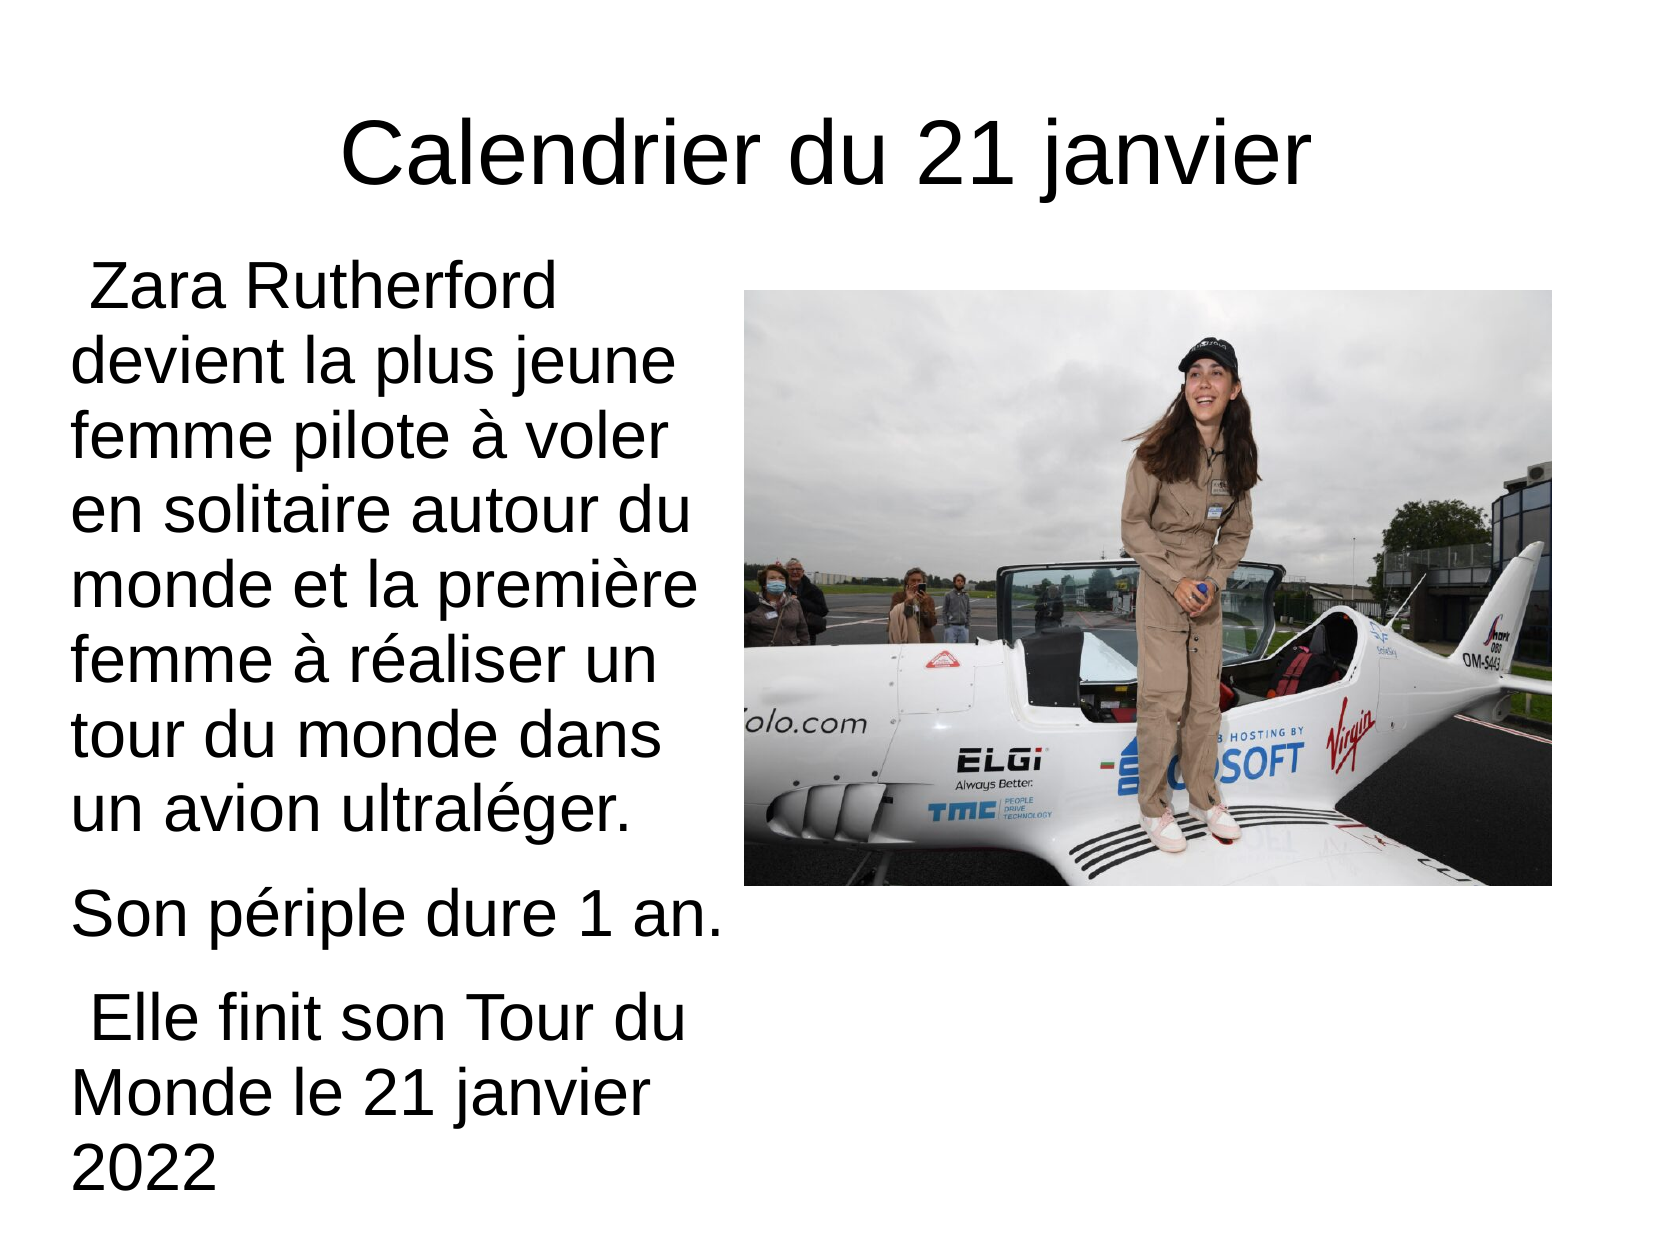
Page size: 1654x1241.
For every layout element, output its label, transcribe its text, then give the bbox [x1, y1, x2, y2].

title Calendrier du 21 janvier [82, 49, 1571, 257]
list Zara Rutherford devient la plus jeune femme pilote à voler en solitaire autour du monde et la première femme à réaliser un tour du monde dans un avion ultraléger. Son périple dure 1 an. Elle finit son Tour du Monde le 21 janvier 2022 [0, 248, 727, 1241]
picture [744, 290, 1552, 886]
